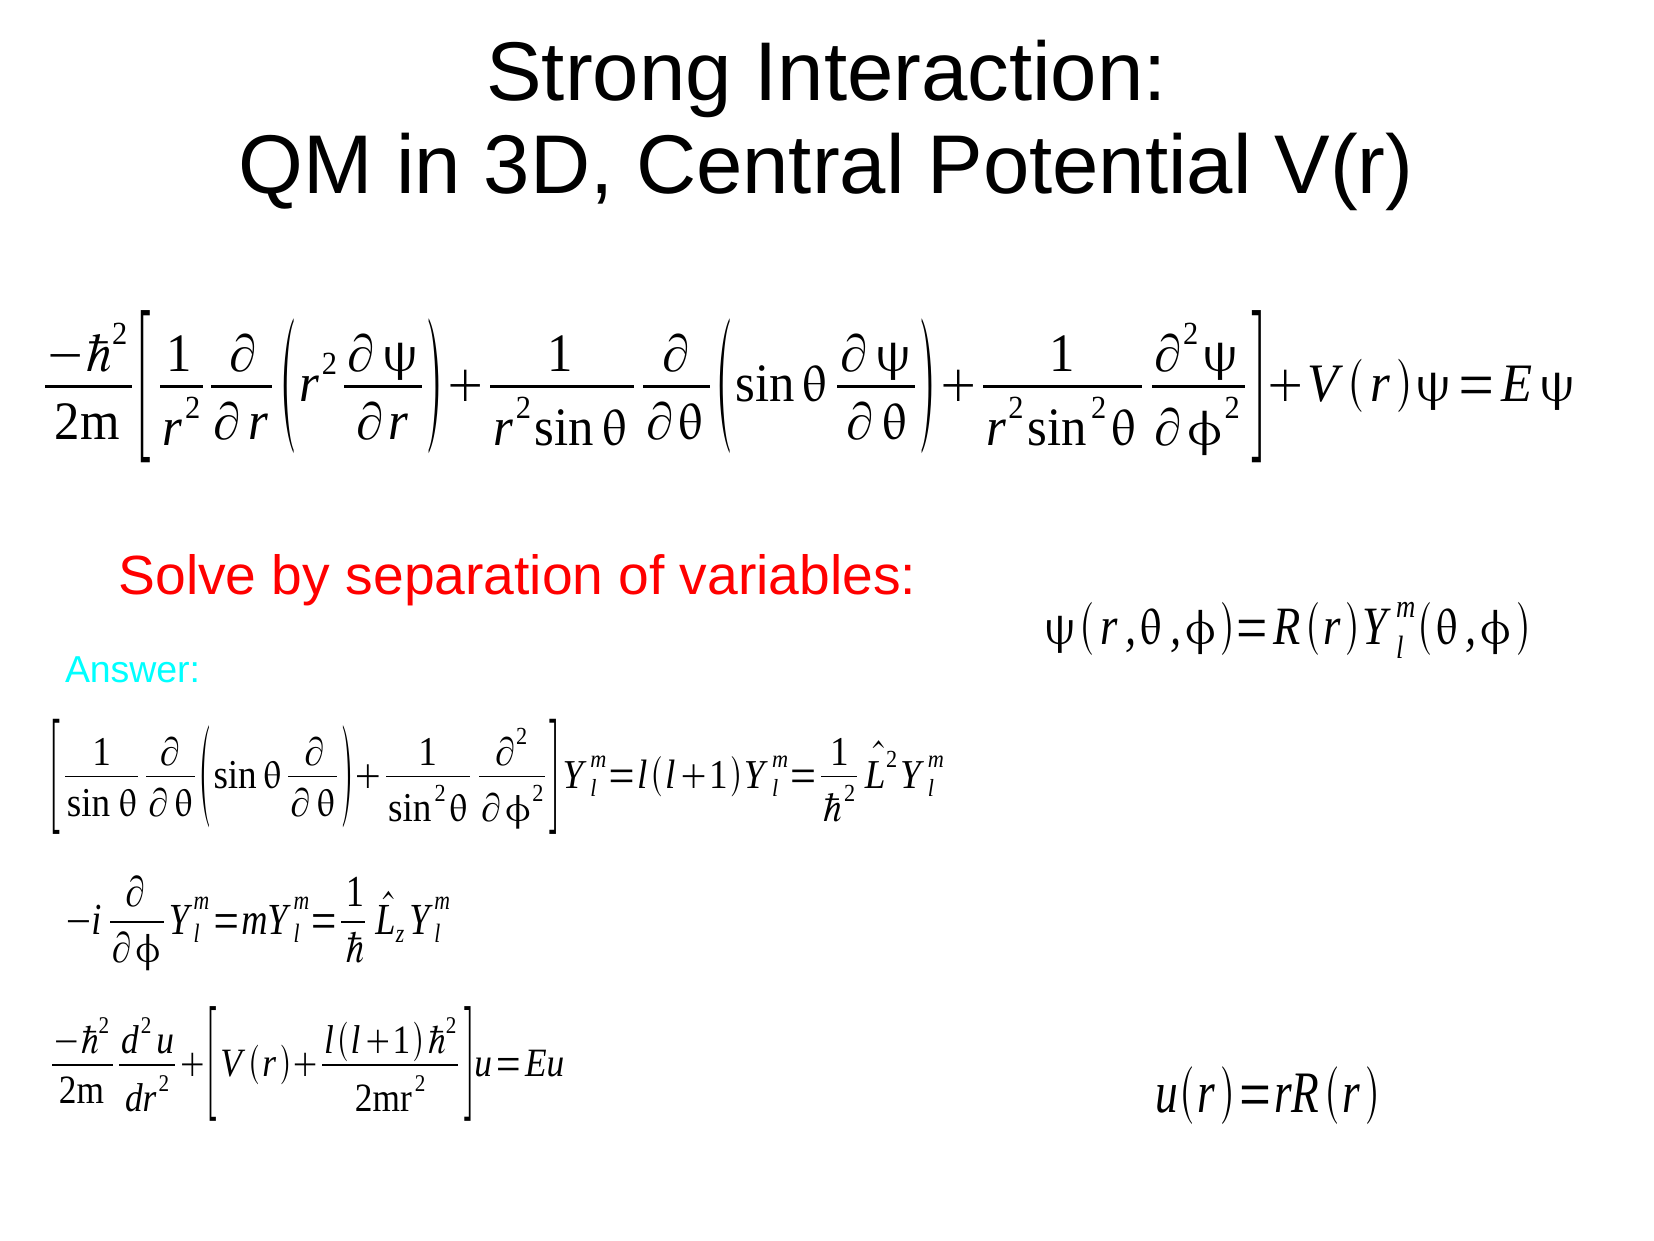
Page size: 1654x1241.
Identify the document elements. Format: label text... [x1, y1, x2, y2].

text_box Answer: [50, 641, 216, 699]
text_box Solve by separation of variables: [103, 537, 933, 615]
chart [41, 1005, 574, 1125]
chart [1143, 1060, 1390, 1128]
chart [41, 716, 953, 836]
chart [29, 307, 1590, 465]
chart [55, 868, 460, 974]
chart [1033, 590, 1540, 666]
title Strong Interaction: QM in 3D, Central Potential V(r) [88, 0, 1565, 237]
